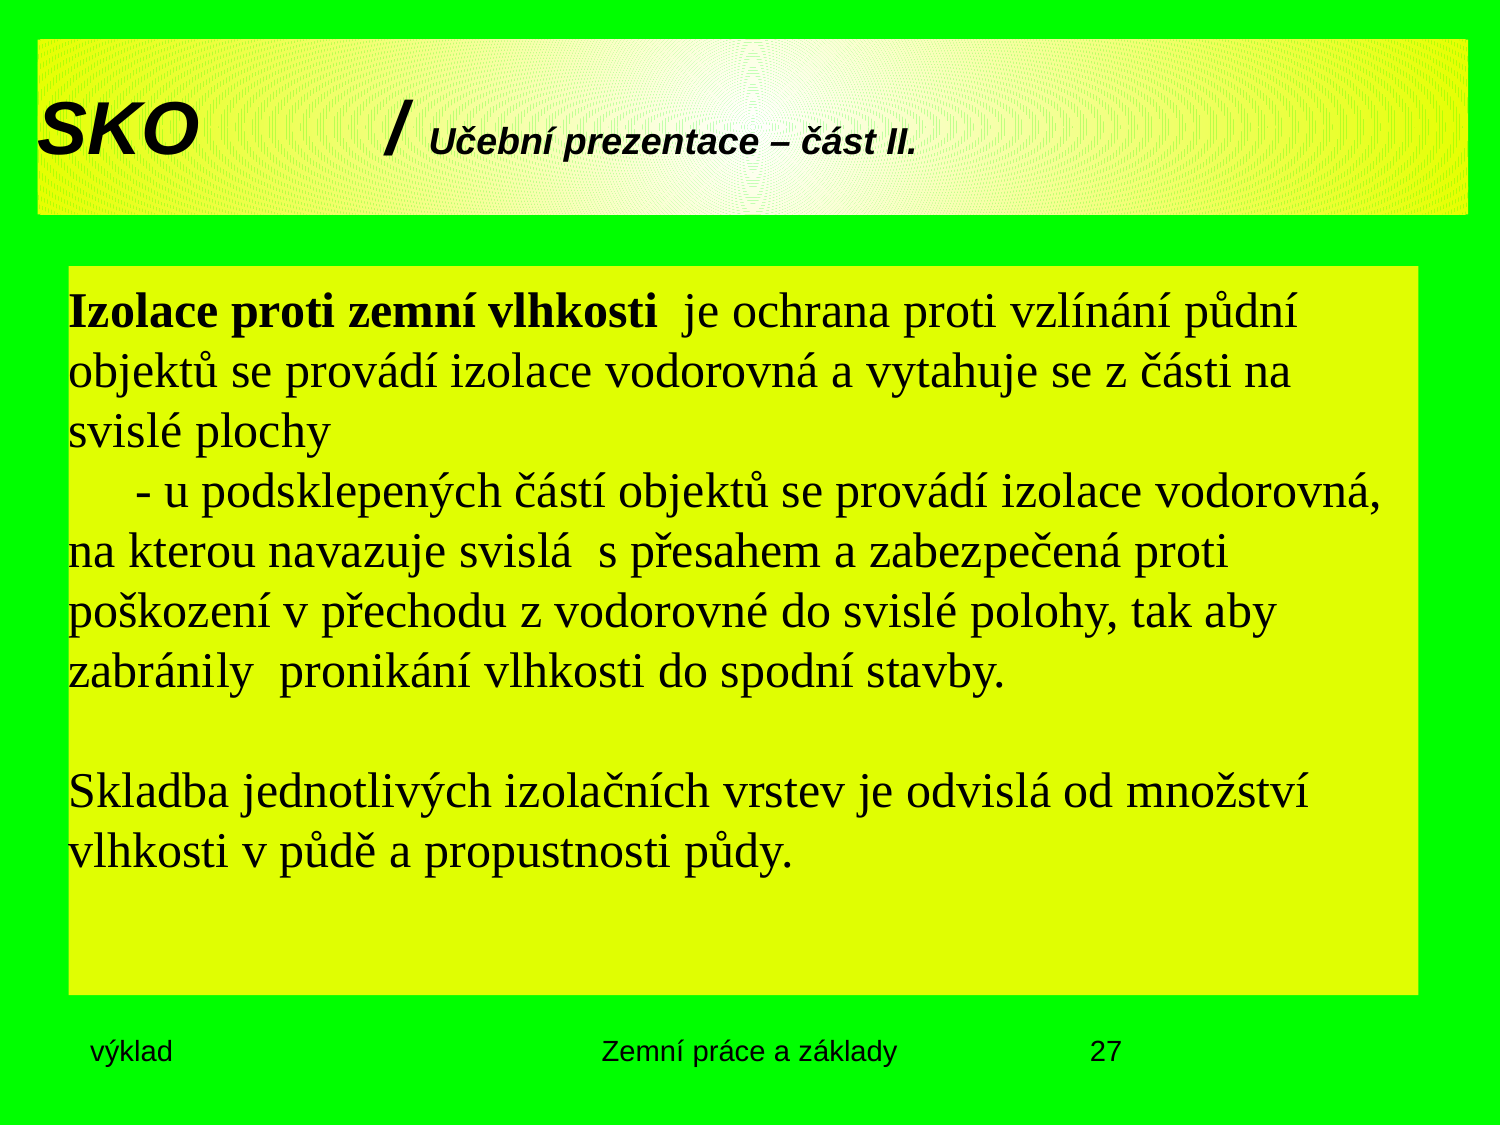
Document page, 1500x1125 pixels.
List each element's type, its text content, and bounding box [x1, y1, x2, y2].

text_box [1074, 1024, 1426, 1103]
text_box Zemní práce a základy [512, 1024, 988, 1103]
text_box výklad [75, 1024, 426, 1103]
text_box Izolace proti zemní vlhkosti je ochrana proti vzlínání půdní objektů se provádí izolace vodorovná a vytahuje se z části na svislé plochy - u podsklepených částí objektů se provádí izolace vodorovná, na kterou navazuje svislá s přesahem a zabezpečená proti poškození v přechodu z vodorovné do svislé polohy, tak aby zabránily pronikání vlhkosti do spodní stavby. Skladba jednotlivých izolačních vrstev je odvislá od množství vlhkosti v půdě a propustnosti půdy. [68, 266, 1419, 996]
text_box SKO / Učební prezentace – část II. [38, 40, 1468, 214]
